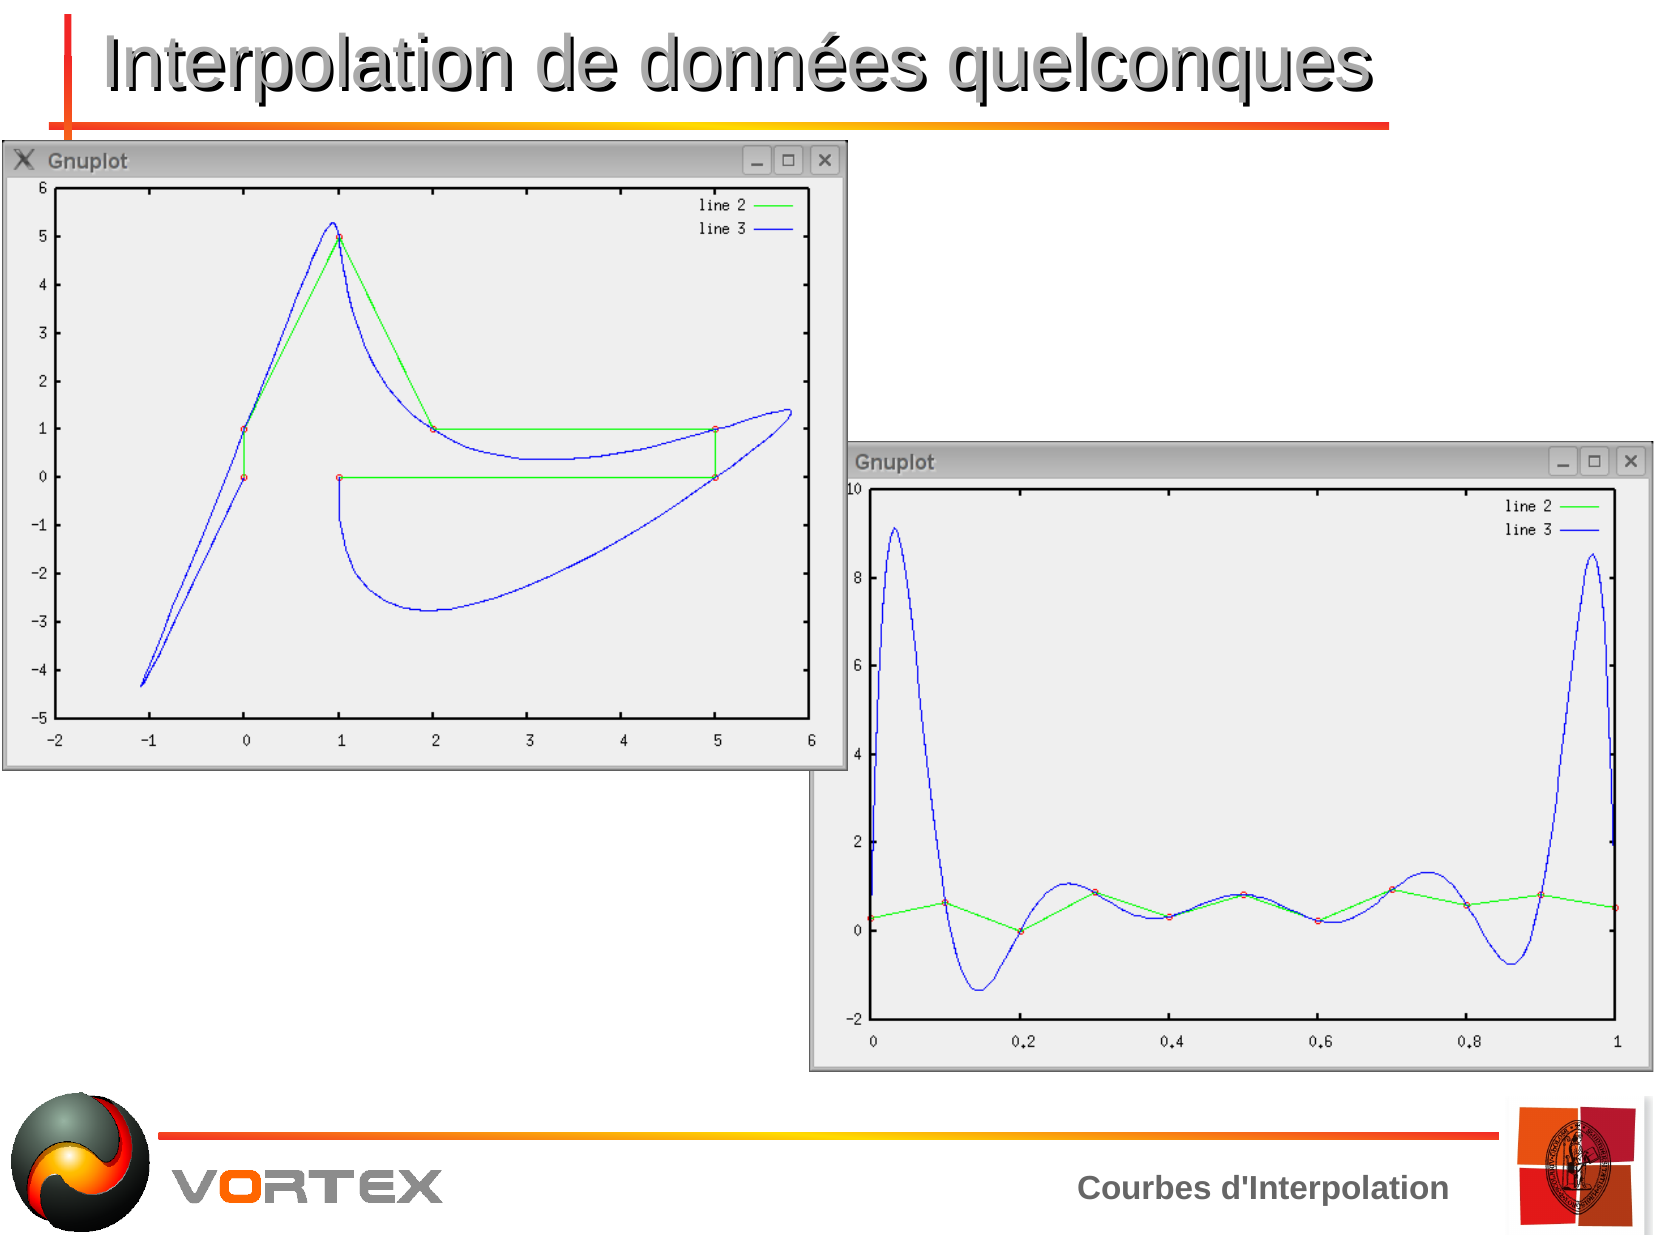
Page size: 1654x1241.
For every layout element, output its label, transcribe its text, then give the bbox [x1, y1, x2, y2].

picture [11, 1092, 443, 1232]
title Interpolation de données quelconques [82, 4, 1392, 120]
picture [1505, 1096, 1653, 1235]
picture [2, 140, 1654, 1072]
